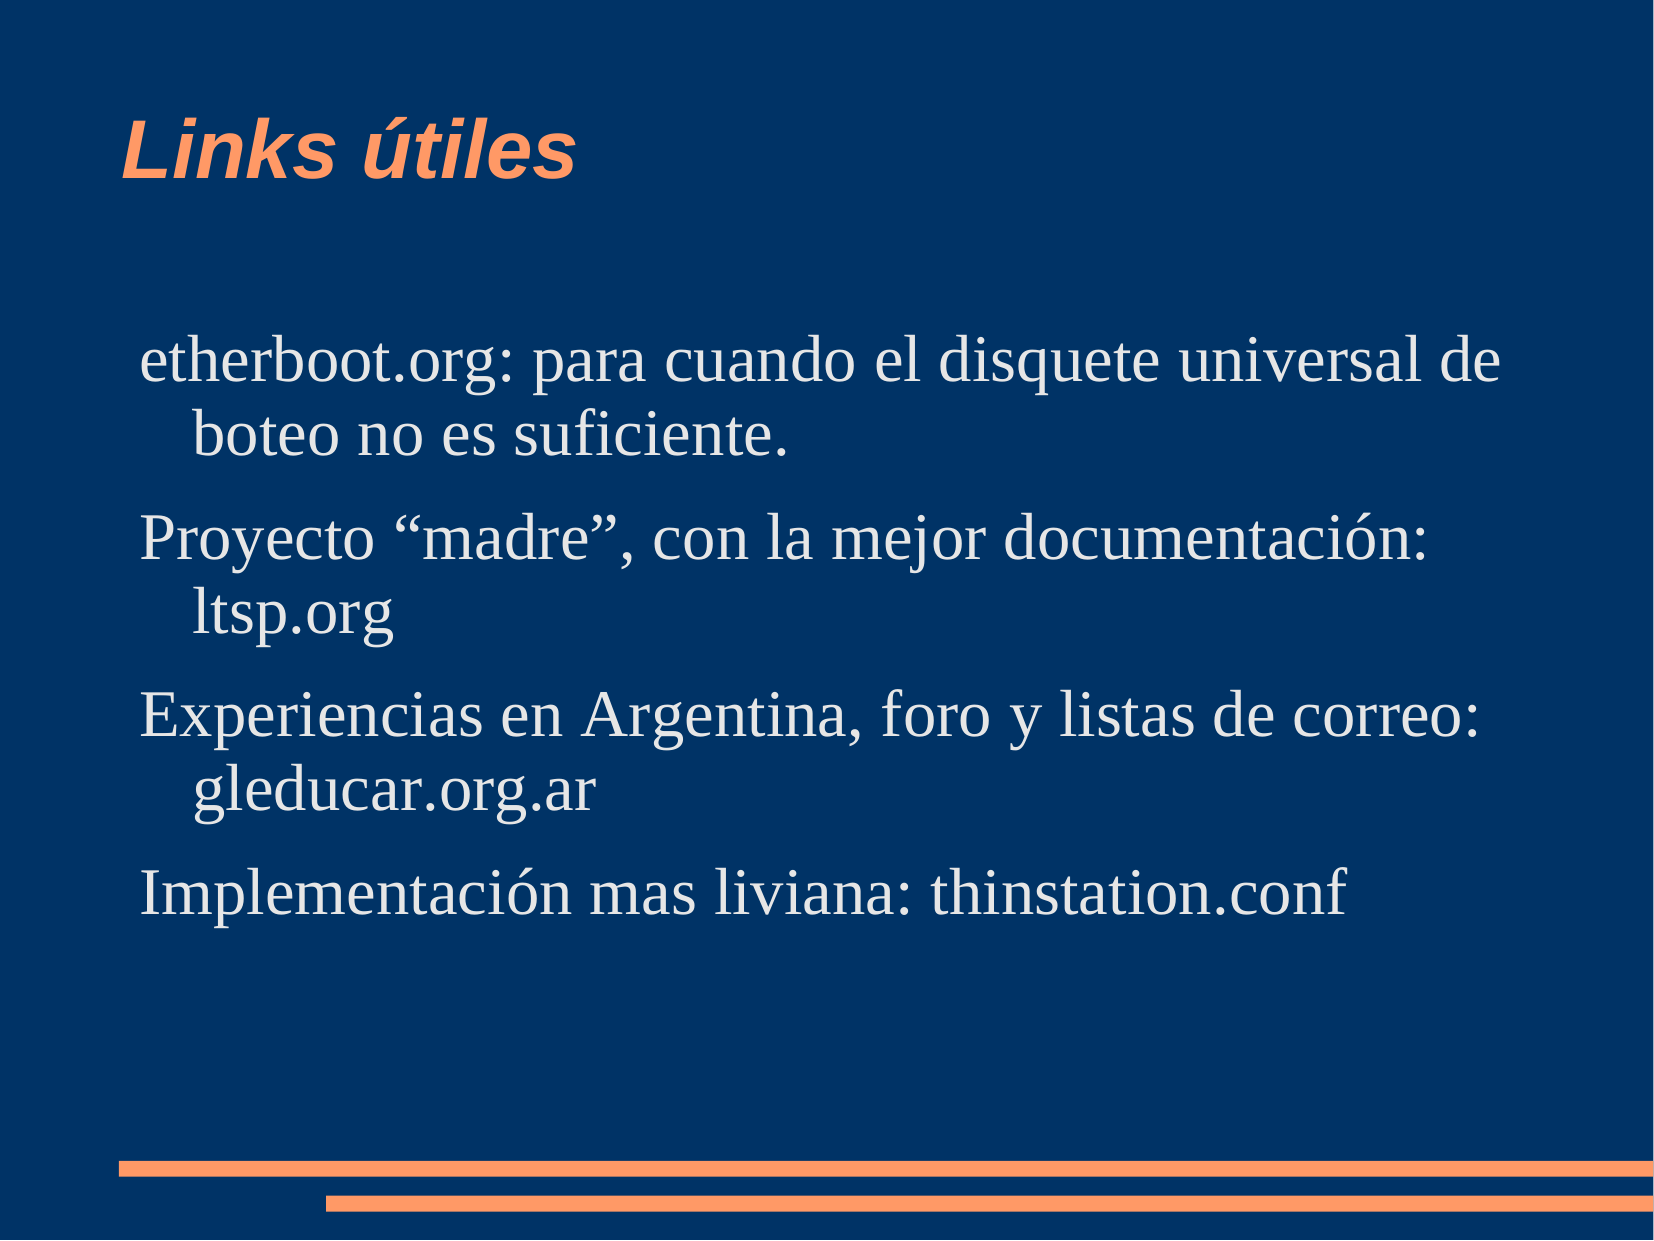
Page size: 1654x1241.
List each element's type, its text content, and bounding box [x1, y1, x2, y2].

list etherboot.org: para cuando el disquete universal de boteo no es suficiente. Proyecto “madre”, con la mejor documentación: ltsp.org Experiencias en Argentina, foro y listas de correo: gleducar.org.ar Implementación mas liviana: thinstation.conf [121, 322, 1561, 1132]
title Links útiles [121, 46, 1534, 254]
